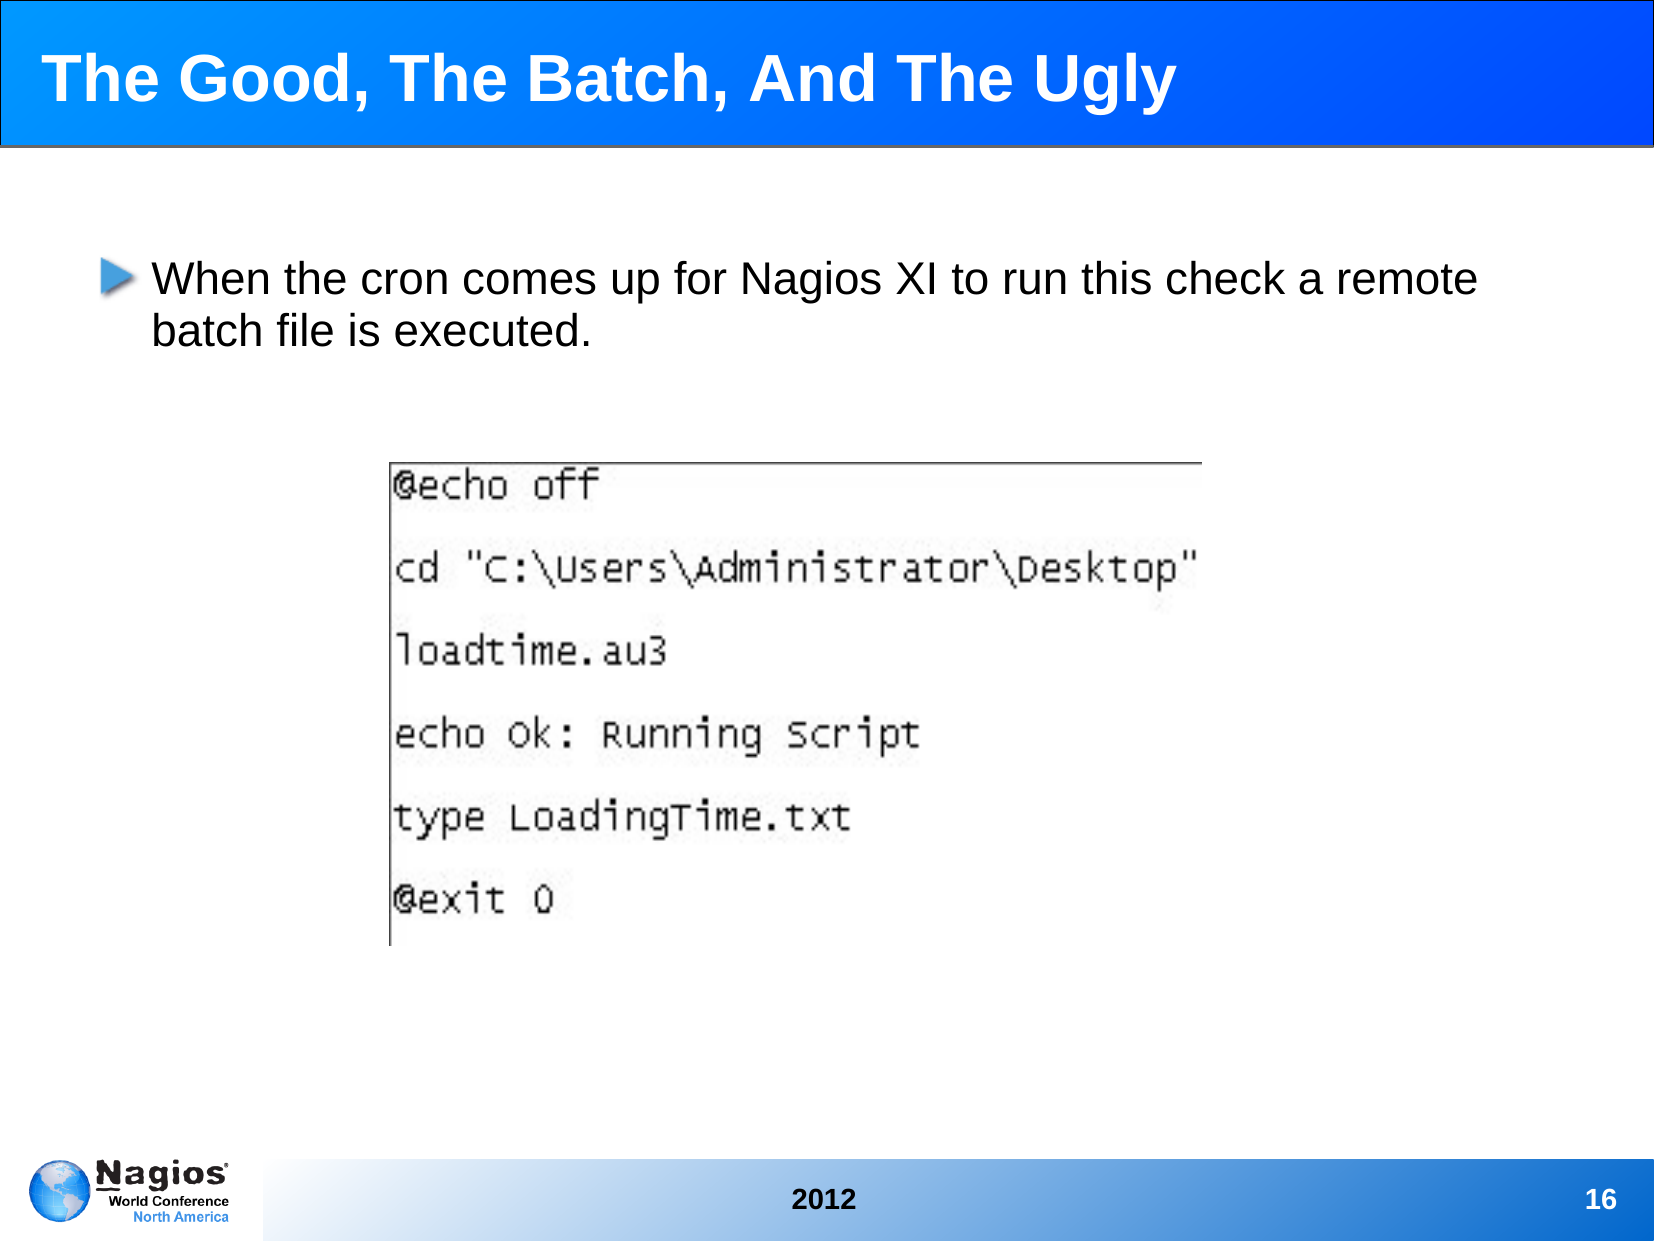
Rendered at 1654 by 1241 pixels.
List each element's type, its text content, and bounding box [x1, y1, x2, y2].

title The Good, The Batch, And The Ugly [41, 29, 1248, 127]
picture [29, 1159, 229, 1235]
list When the cron comes up for Nagios XI to run this check a remote batch file is executed. [80, 253, 1569, 417]
picture [389, 462, 1202, 946]
